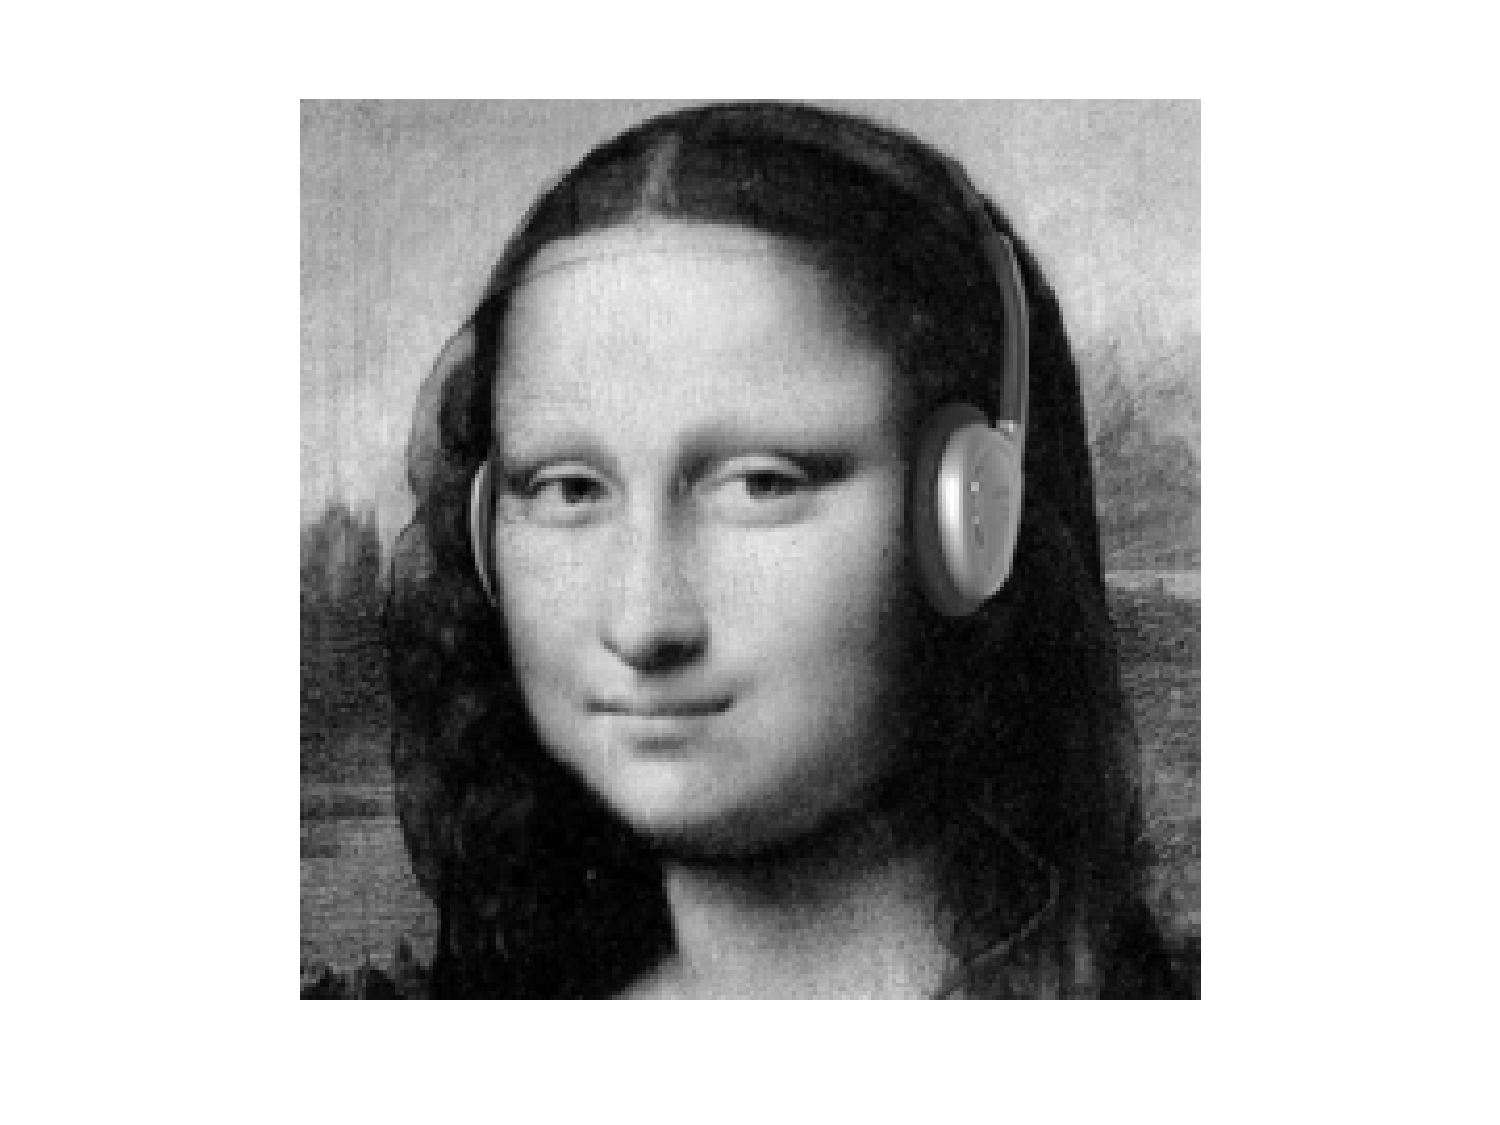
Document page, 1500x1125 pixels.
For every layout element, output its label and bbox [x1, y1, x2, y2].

picture [300, 99, 1201, 1000]
